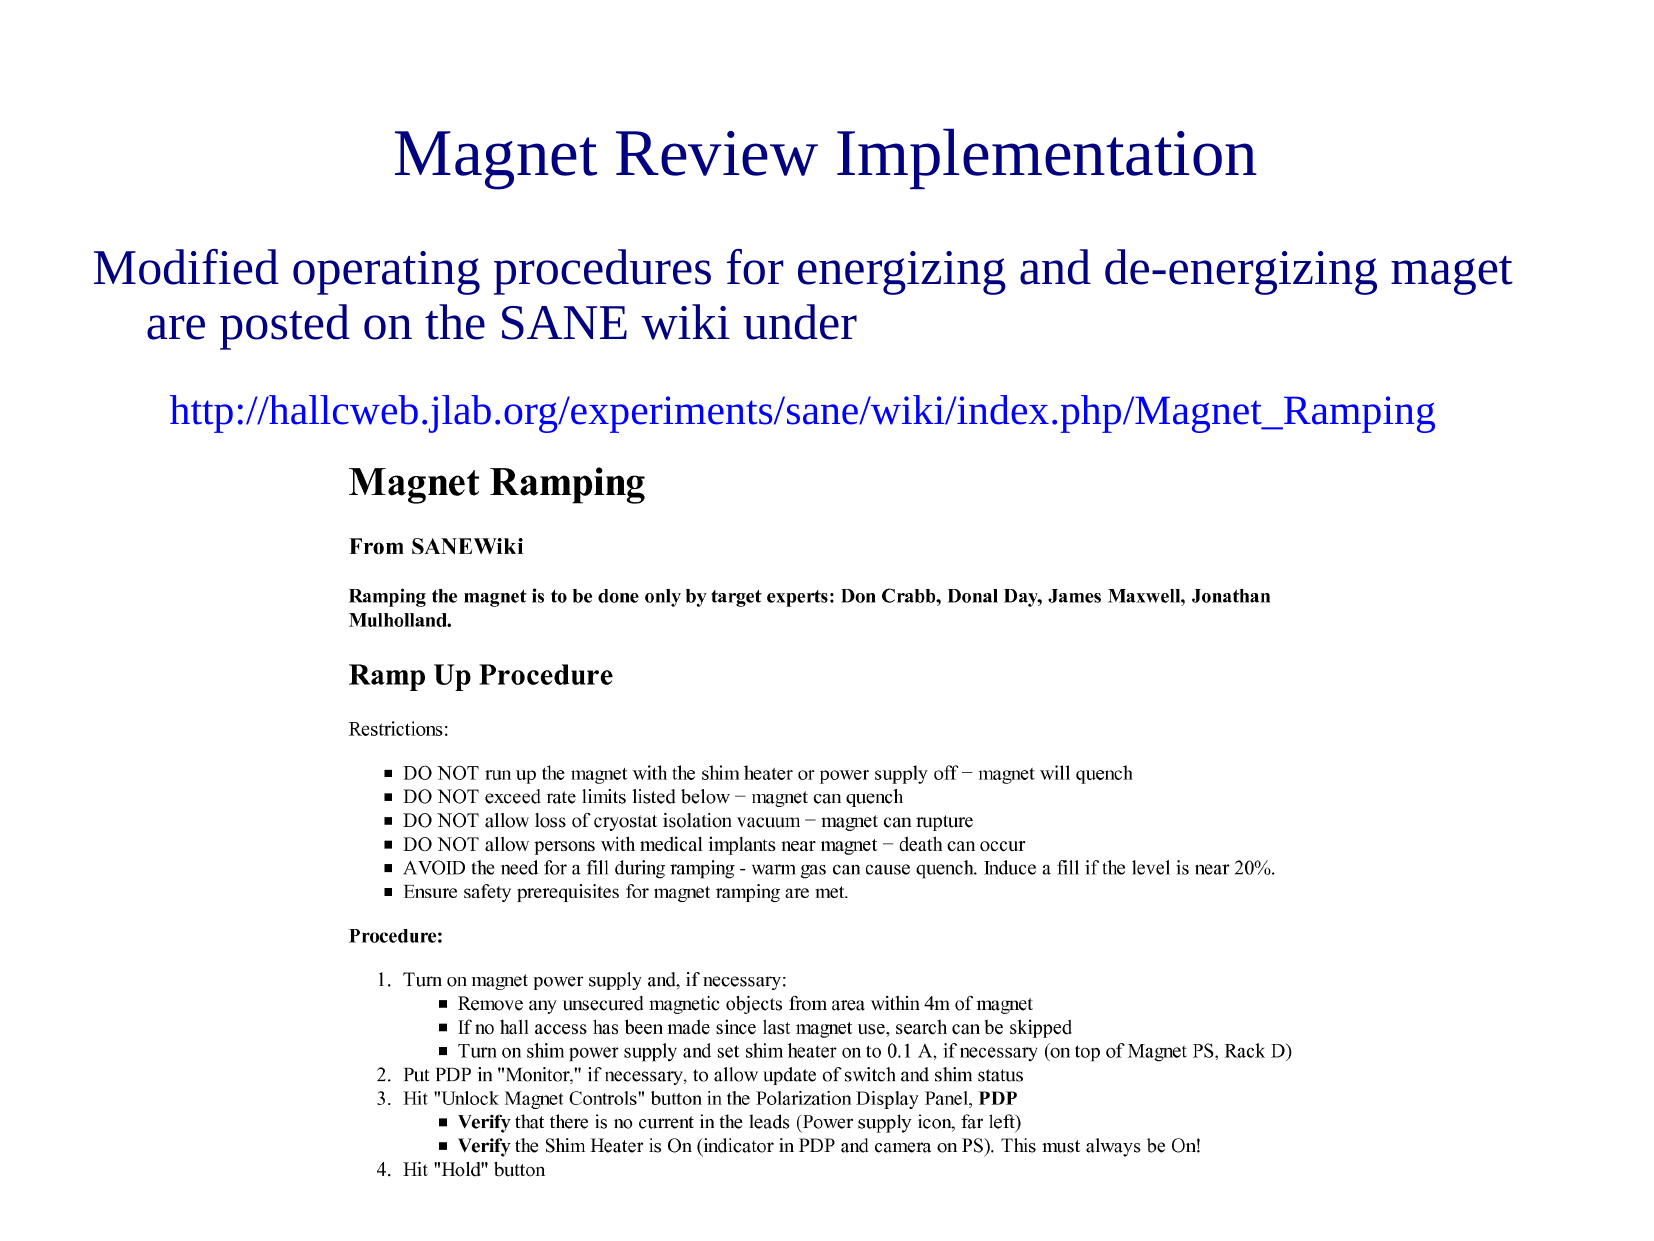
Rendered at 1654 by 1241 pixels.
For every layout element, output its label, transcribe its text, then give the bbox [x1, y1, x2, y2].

title Magnet Review Implementation [82, 49, 1571, 257]
picture [336, 450, 1318, 1208]
list Modified operating procedures for energizing and de-energizing maget are posted on the SANE wiki under http://hallcweb.jlab.org/experiments/sane/wiki/index.php/Magnet_Ramping [75, 240, 1564, 481]
